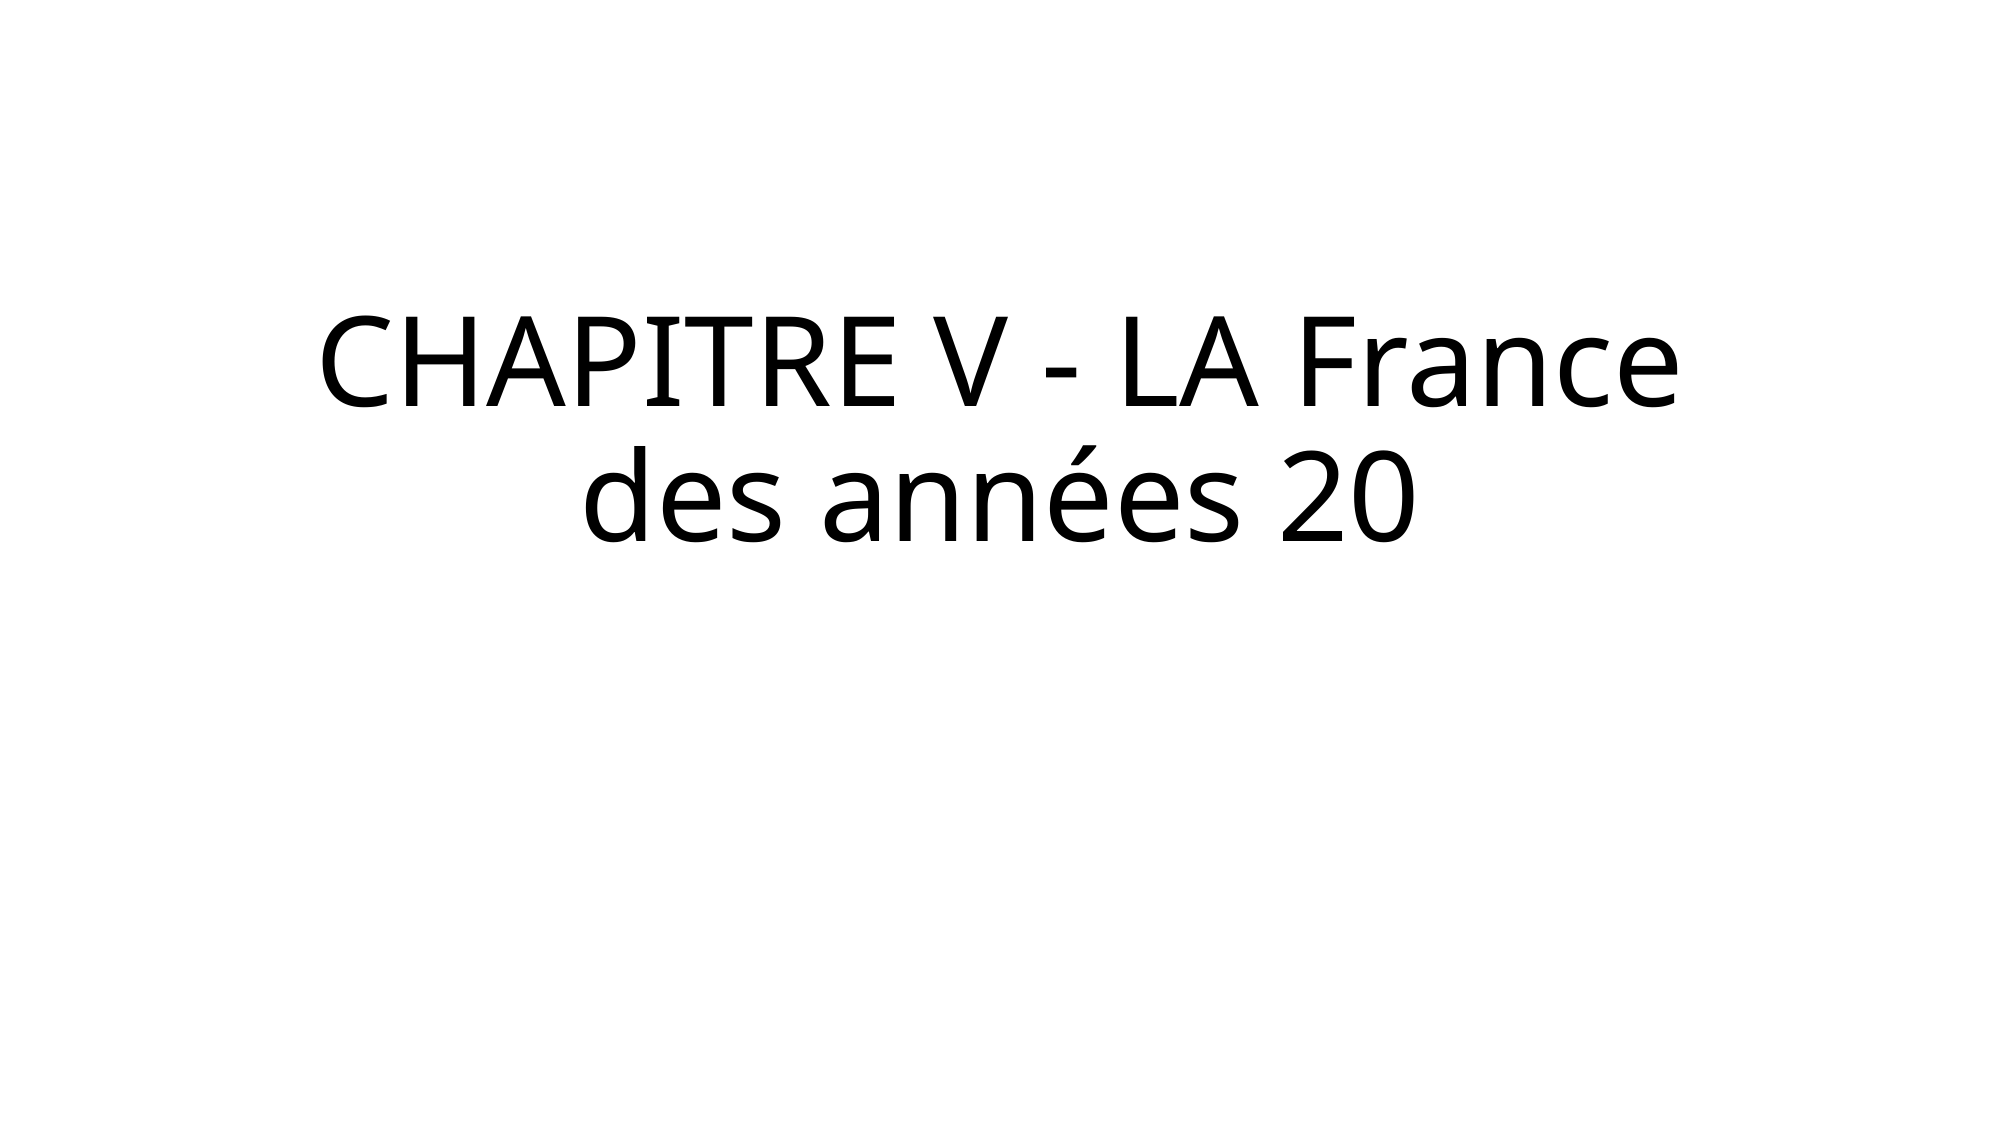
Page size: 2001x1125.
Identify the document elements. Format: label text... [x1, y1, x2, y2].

title CHAPITRE V - LA France des années 20 [249, 184, 1750, 576]
